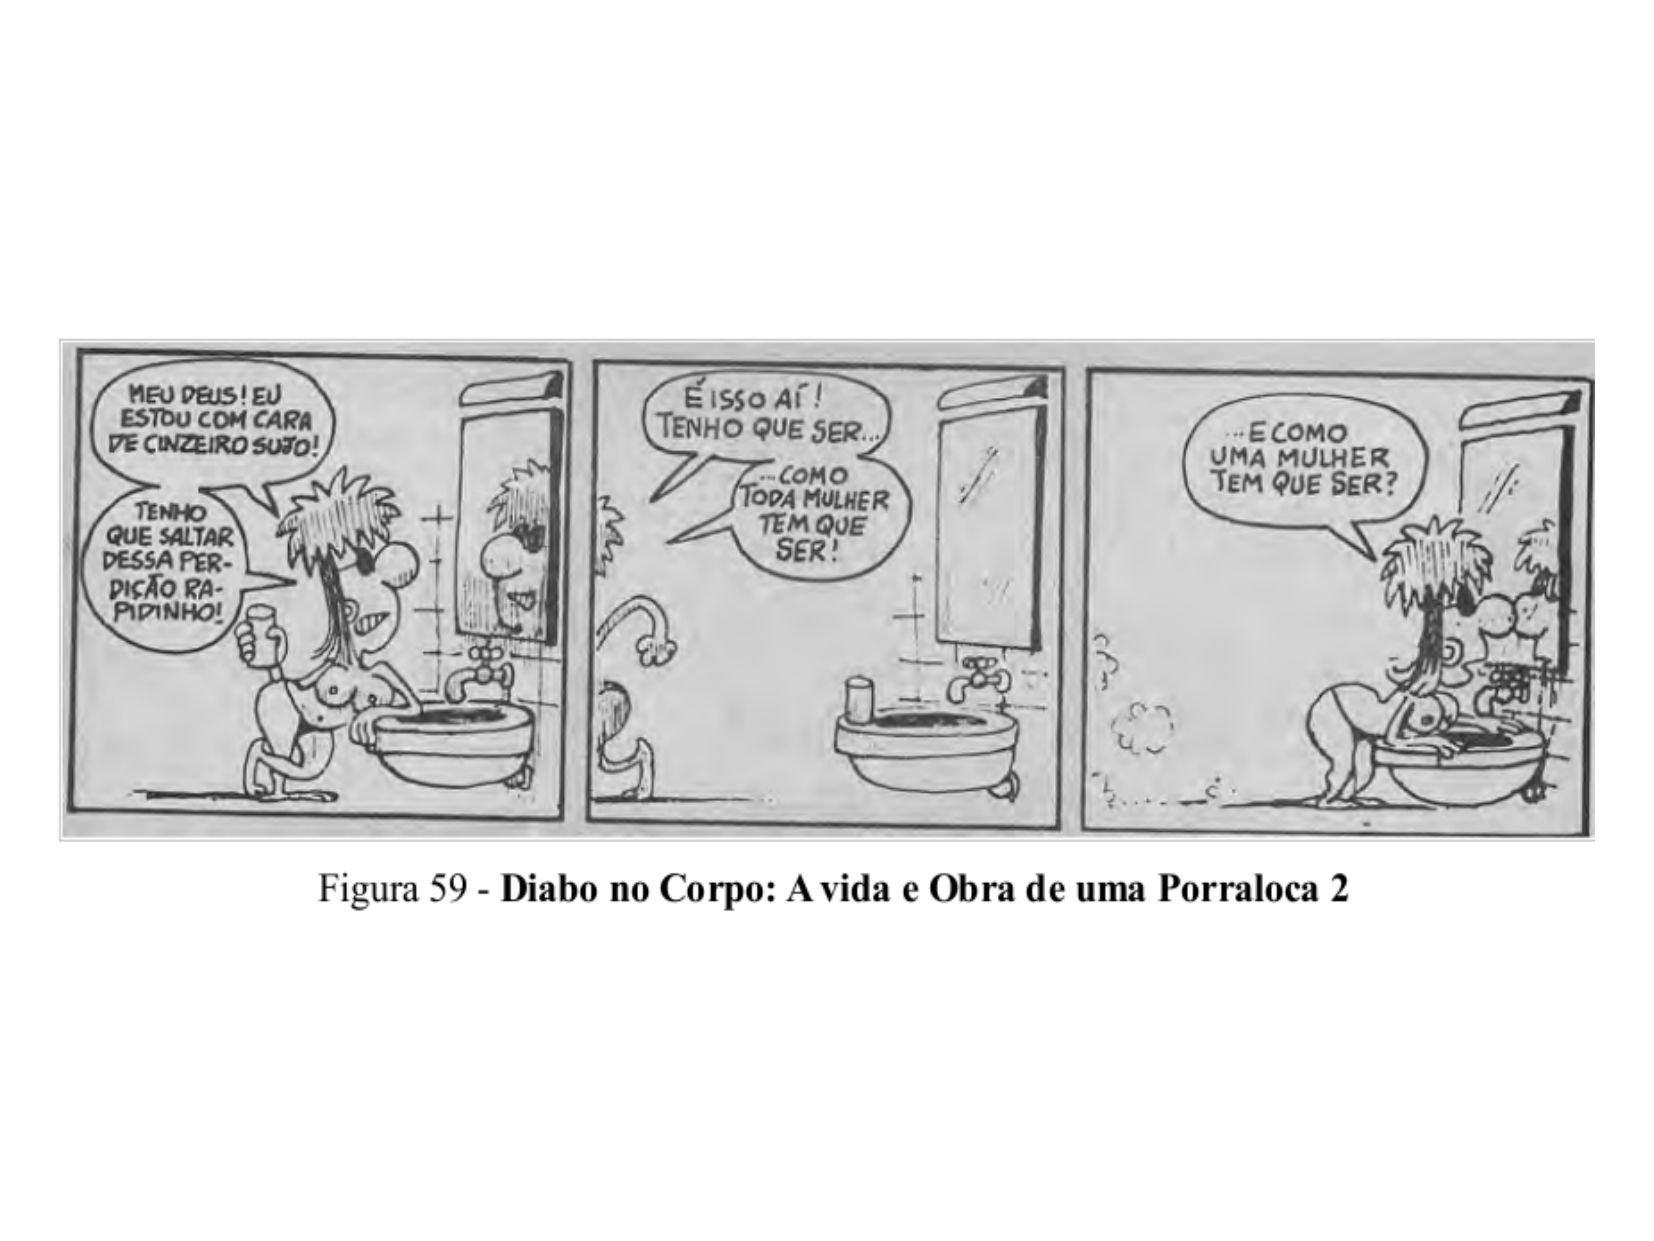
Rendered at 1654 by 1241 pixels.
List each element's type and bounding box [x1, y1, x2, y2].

picture [47, 330, 1595, 924]
